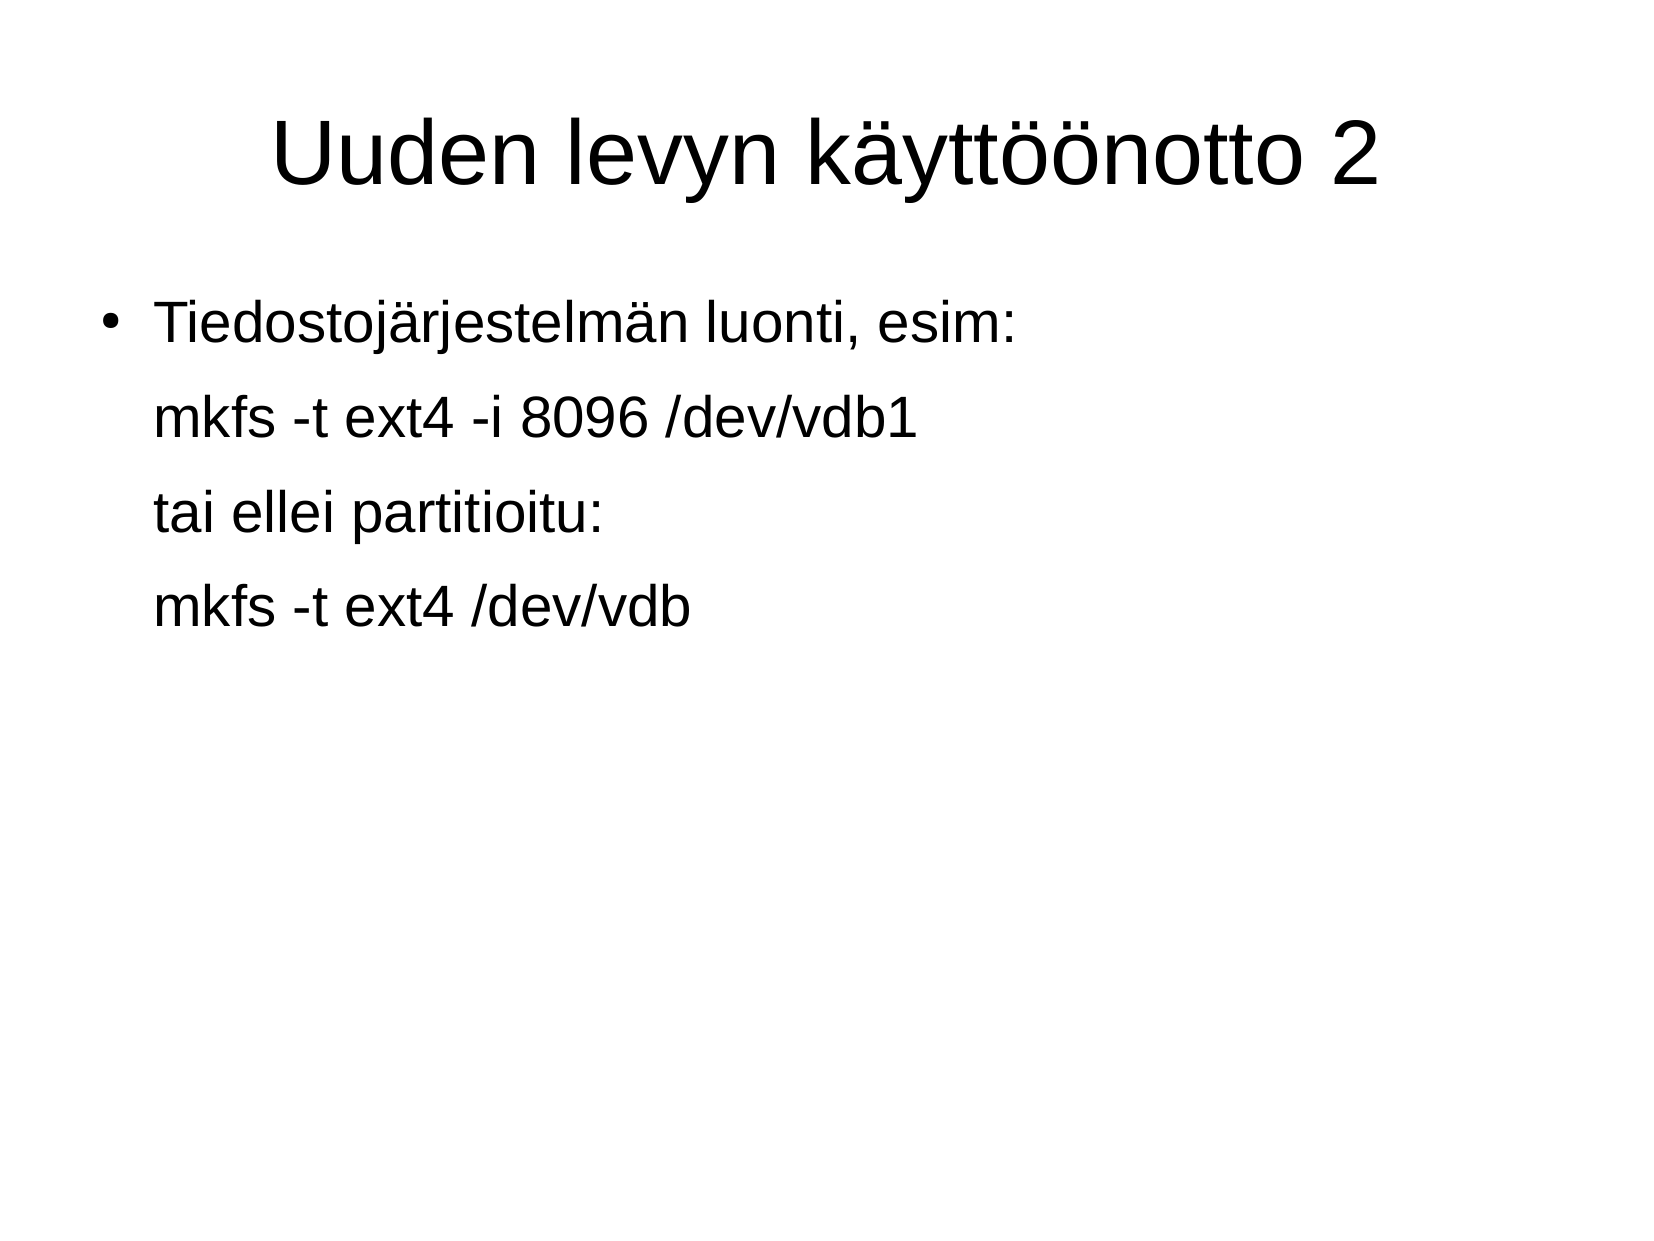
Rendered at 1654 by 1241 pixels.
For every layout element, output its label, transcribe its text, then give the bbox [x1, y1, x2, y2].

title Uuden levyn käyttöönotto 2 [82, 49, 1571, 257]
list Tiedostojärjestelmän luonti, esim: mkfs -t ext4 -i 8096 /dev/vdb1 tai ellei partitioitu: mkfs -t ext4 /dev/vdb [82, 290, 1571, 1010]
